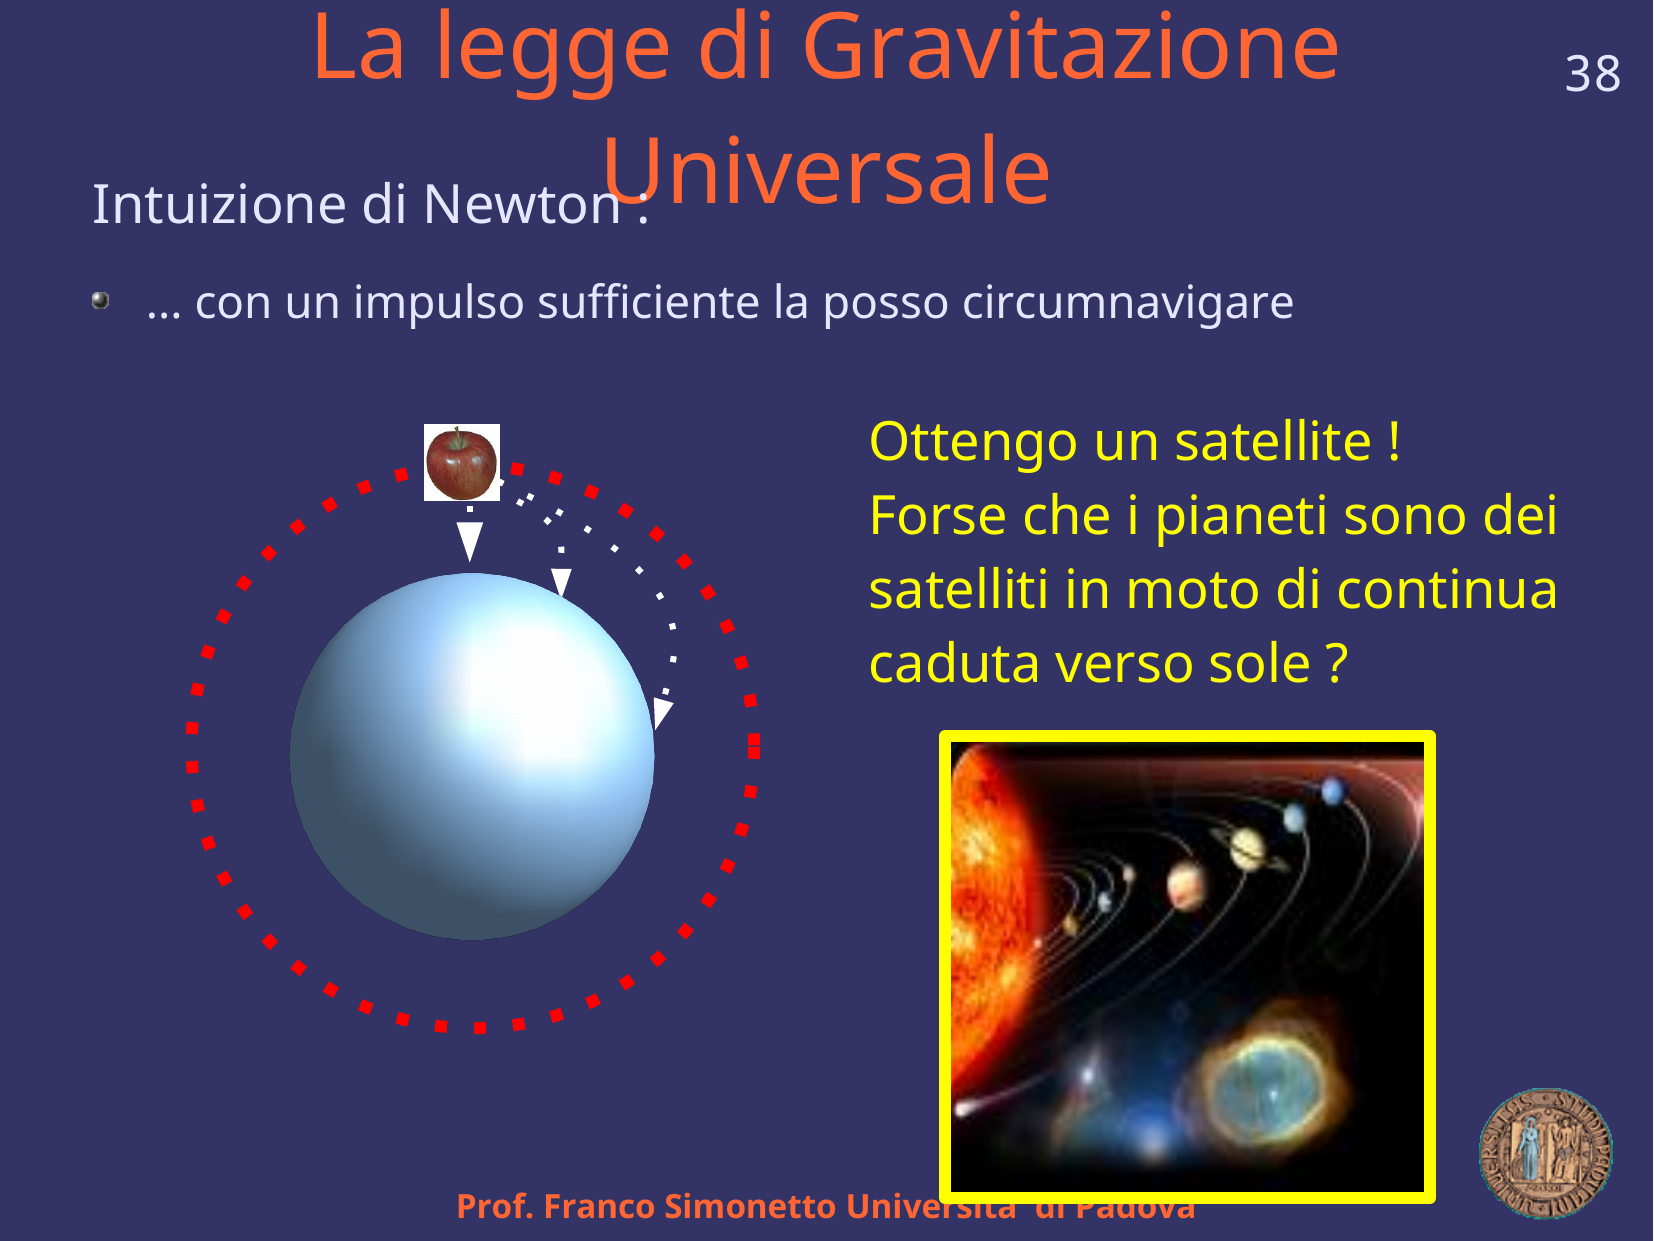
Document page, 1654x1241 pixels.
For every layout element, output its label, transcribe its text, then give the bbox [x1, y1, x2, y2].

list Intuizione di Newton : ... con un impulso sufficiente la posso circumnavigare [75, 165, 1563, 1060]
picture [1479, 1087, 1613, 1221]
picture [424, 424, 500, 501]
picture [951, 742, 1424, 1193]
text_box Ottengo un satellite ! Forse che i pianeti sono dei satelliti in moto di continua caduta verso sole ? [854, 395, 1584, 713]
title La legge di Gravitazione Universale [82, 55, 1571, 156]
